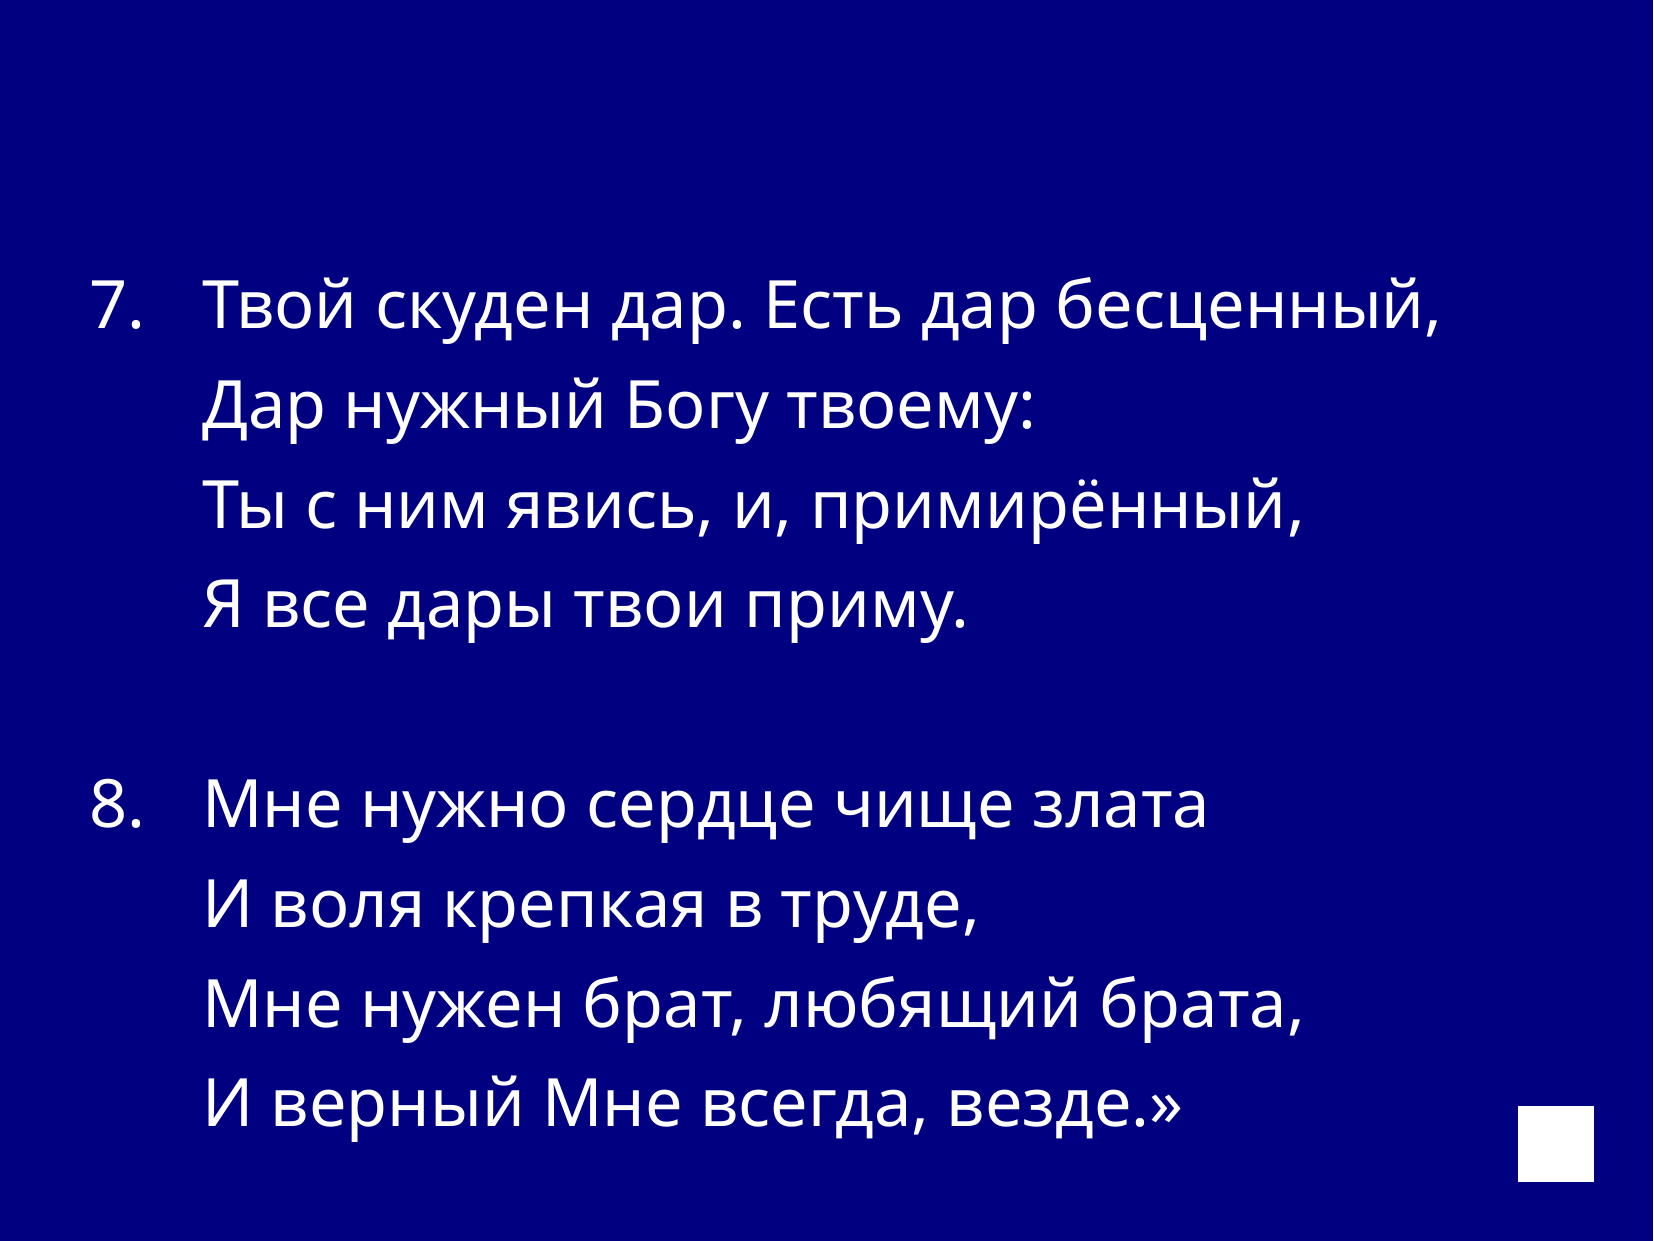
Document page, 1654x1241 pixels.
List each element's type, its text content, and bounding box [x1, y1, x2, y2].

text_box 7. Твой скуден дар. Есть дар бесценный, Дар нужный Богу твоему: Ты с ним явись, и, примирённый, Я все дары твои приму. 8. Мне нужно сердце чище злата И воля крепкая в труде, Мне нужен брат, любящий брата, И верный Мне всегда, везде.» [75, 150, 1576, 1163]
text_box [1518, 1106, 1594, 1182]
